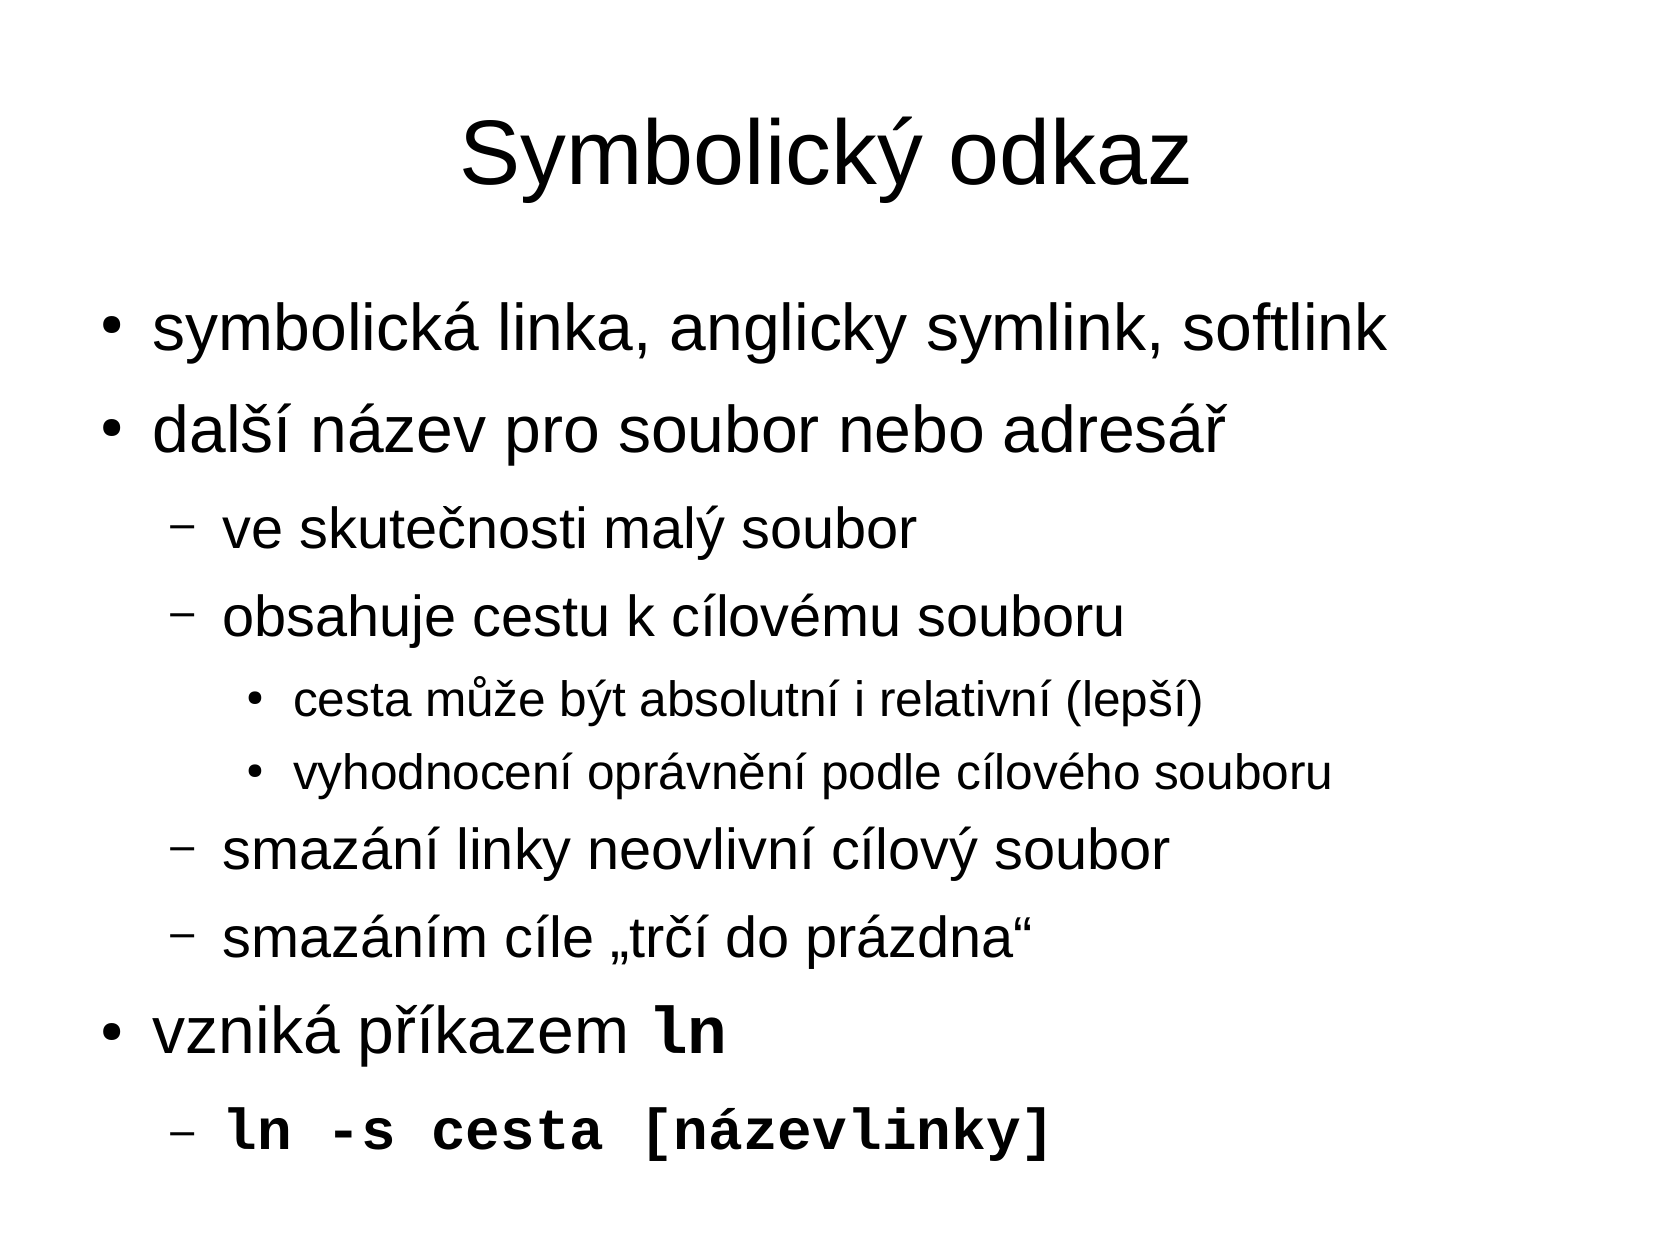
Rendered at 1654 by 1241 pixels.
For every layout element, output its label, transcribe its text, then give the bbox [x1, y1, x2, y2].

list symbolická linka, anglicky symlink, softlink další název pro soubor nebo adresář ve skutečnosti malý soubor obsahuje cestu k cílovému souboru cesta může být absolutní i relativní (lepší) vyhodnocení oprávnění podle cílového souboru smazání linky neovlivní cílový soubor smazáním cíle „trčí do prázdna“ vzniká příkazem ln ln -s cesta [názevlinky] [82, 290, 1571, 1176]
title Symbolický odkaz [82, 56, 1571, 250]
